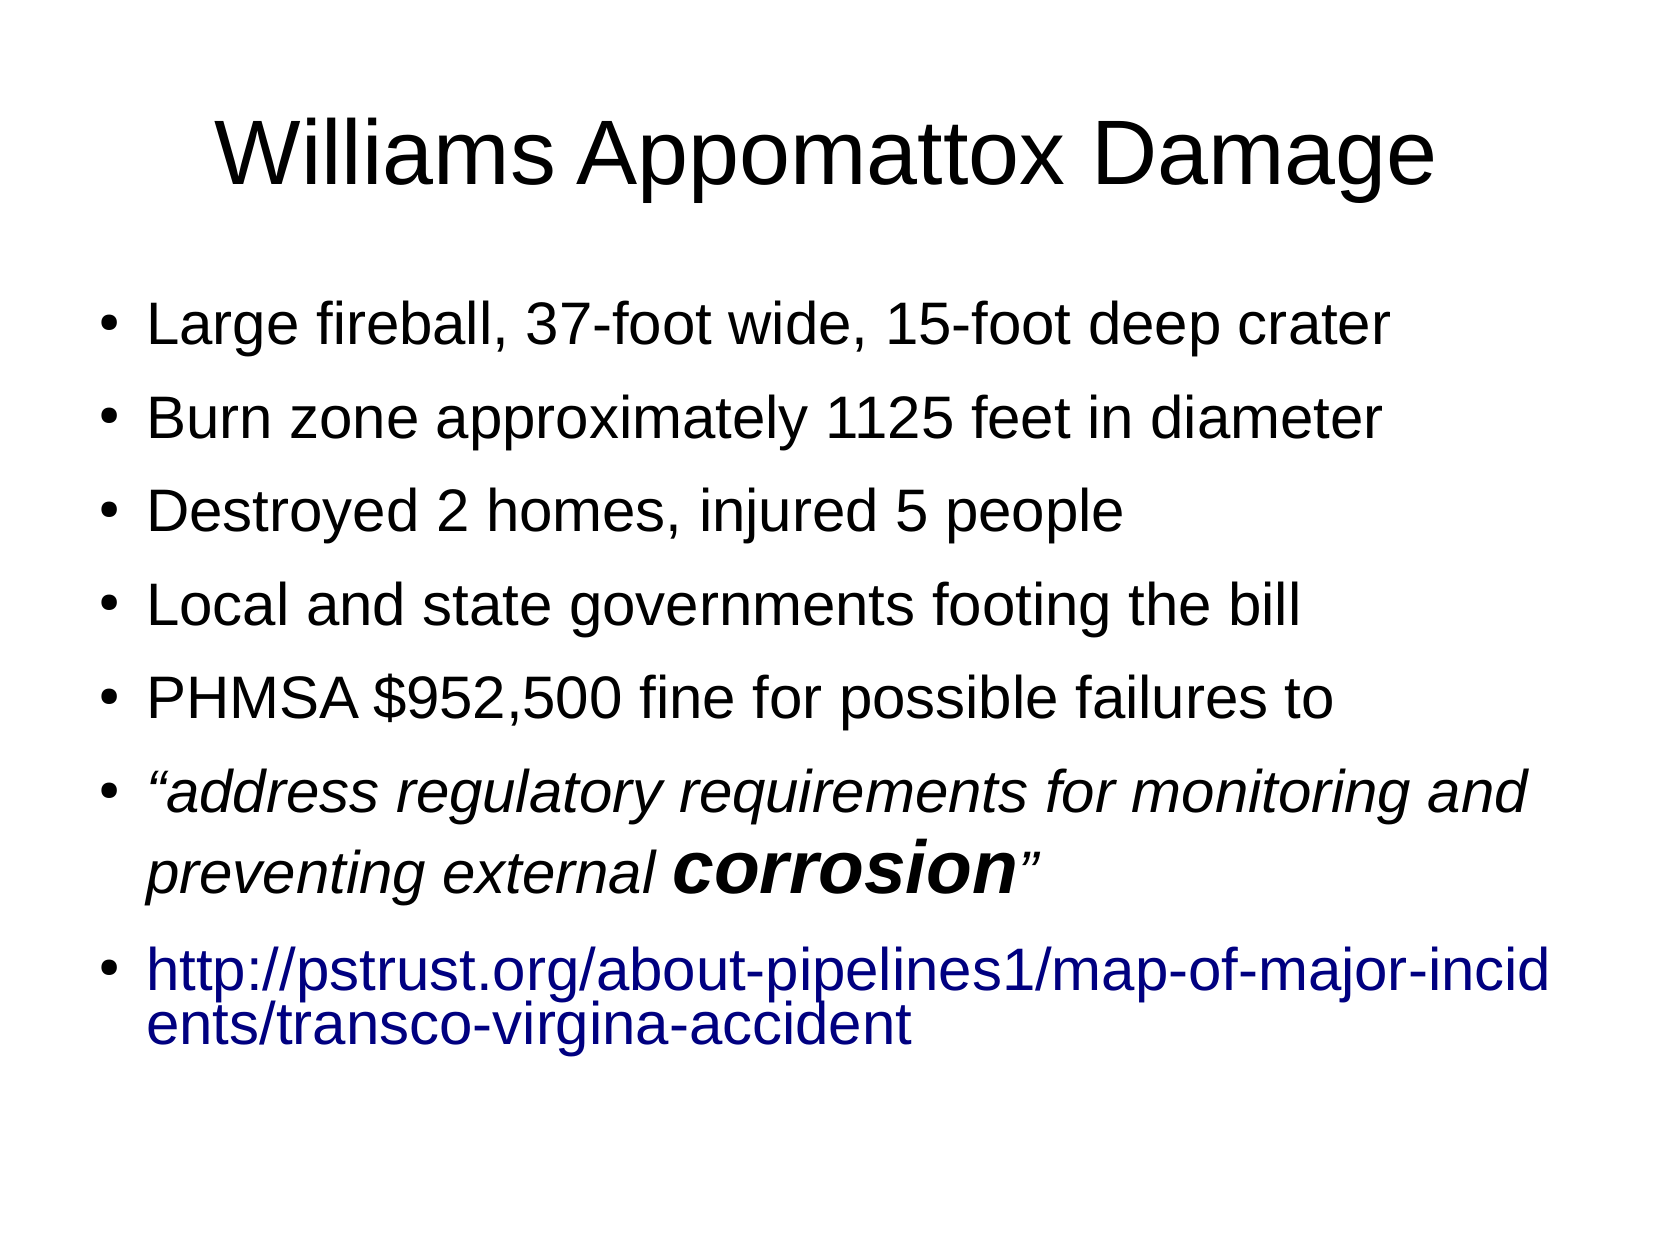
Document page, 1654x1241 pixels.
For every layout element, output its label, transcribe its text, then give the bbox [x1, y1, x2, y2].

title Williams Appomattox Damage [82, 49, 1571, 257]
list Large ﬁreball, 37-foot wide, 15-foot deep crater Burn zone approximately 1125 feet in diameter Destroyed 2 homes, injured 5 people Local and state governments footing the bill PHMSA $952,500 fine for possible failures to “address regulatory requirements for monitoring and preventing external corrosion” http://pstrust.org/about-pipelines1/map-of-major-incidents/transco-virgina-accident [82, 290, 1571, 1010]
